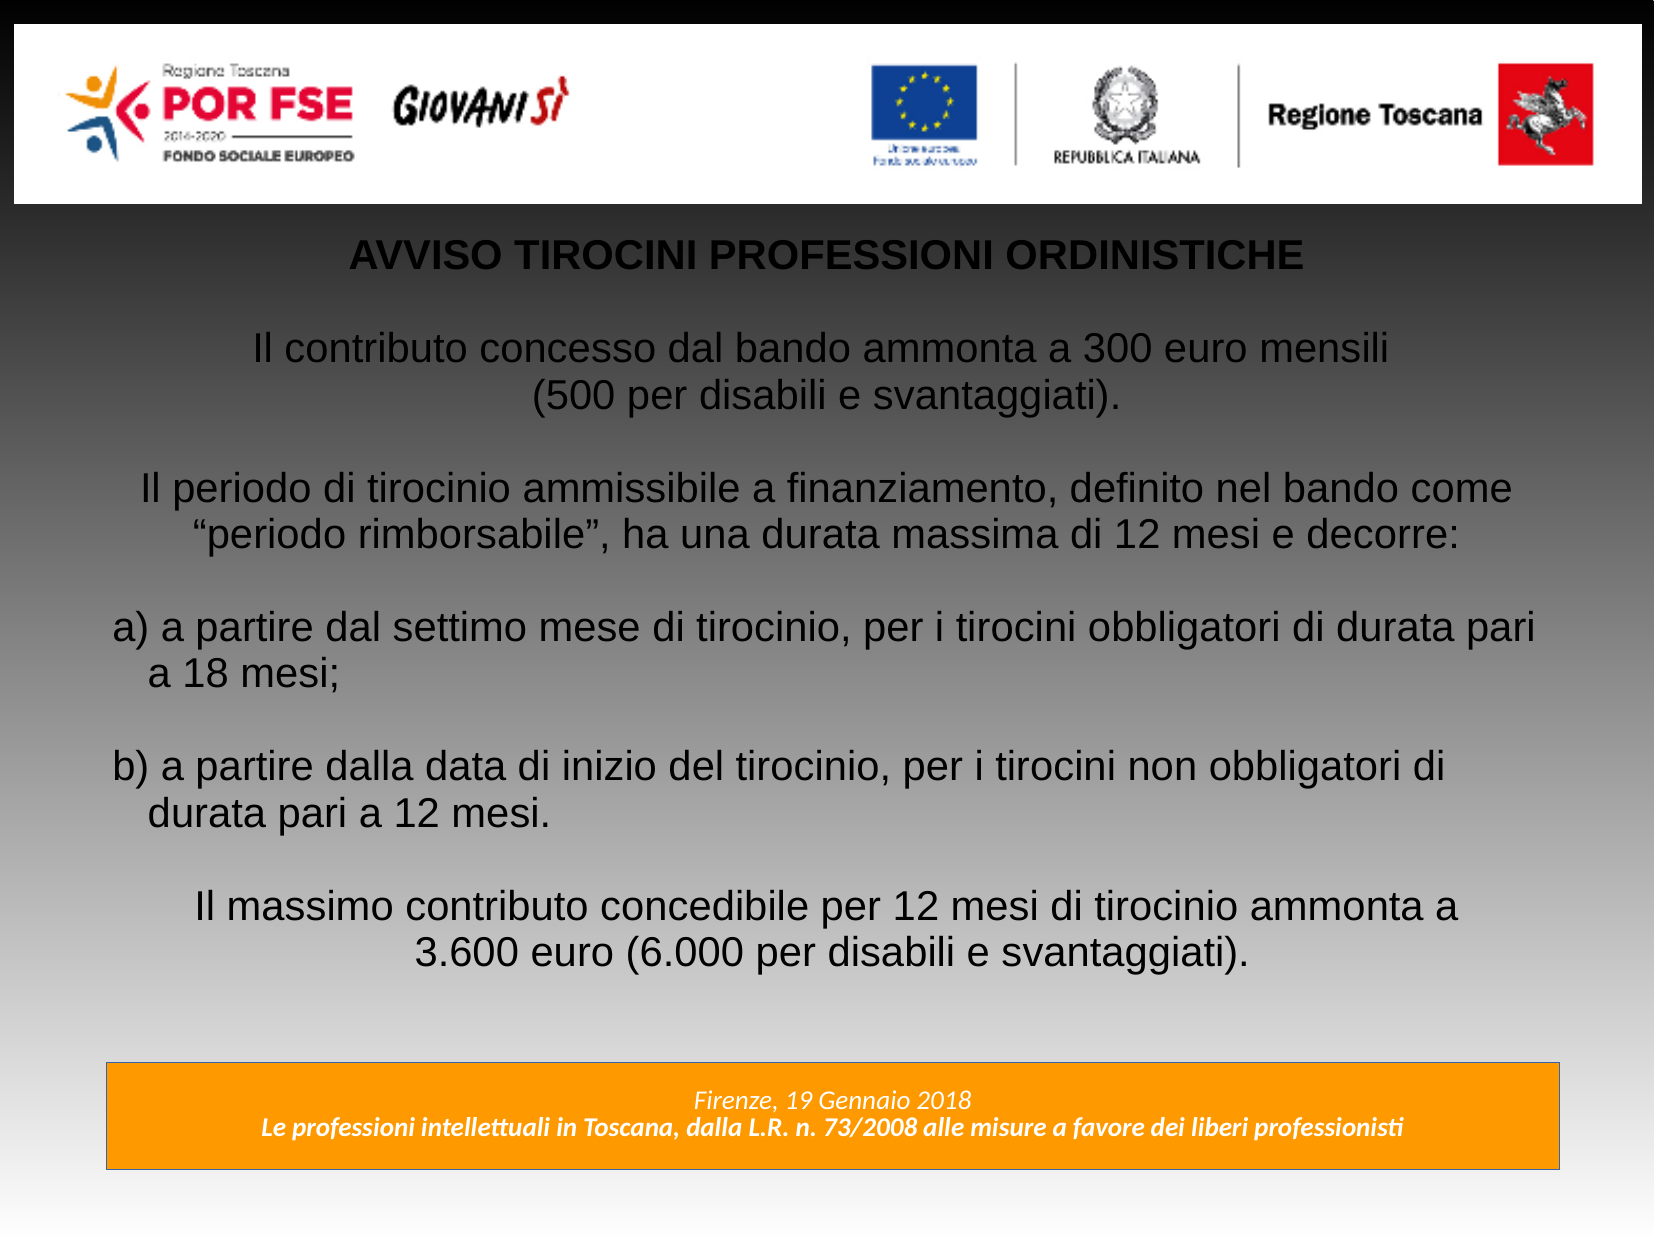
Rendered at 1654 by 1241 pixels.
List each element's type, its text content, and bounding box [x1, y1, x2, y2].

picture [14, 24, 1642, 204]
text_box Firenze, 19 Gennaio 2018 Le professioni intellettuali in Toscana, dalla L.R. n. 73/2008 alle misure a favore dei liberi professionisti [106, 1062, 1560, 1170]
subtitle AVVISO TIROCINI PROFESSIONI ORDINISTICHE Il contributo concesso dal bando ammonta a 300 euro mensili (500 per disabili e svantaggiati). Il periodo di tirocinio ammissibile a finanziamento, definito nel bando come “periodo rimborsabile”, ha una durata massima di 12 mesi e decorre: a partire dal settimo mese di tirocinio, per i tirocini obbligatori di durata pari a 18 mesi; a partire dalla data di inizio del tirocinio, per i tirocini non obbligatori di durata pari a 12 mesi. Il massimo contributo concedibile per 12 mesi di tirocinio ammonta a 3.600 euro (6.000 per disabili e svantaggiati). [82, 204, 1571, 1208]
